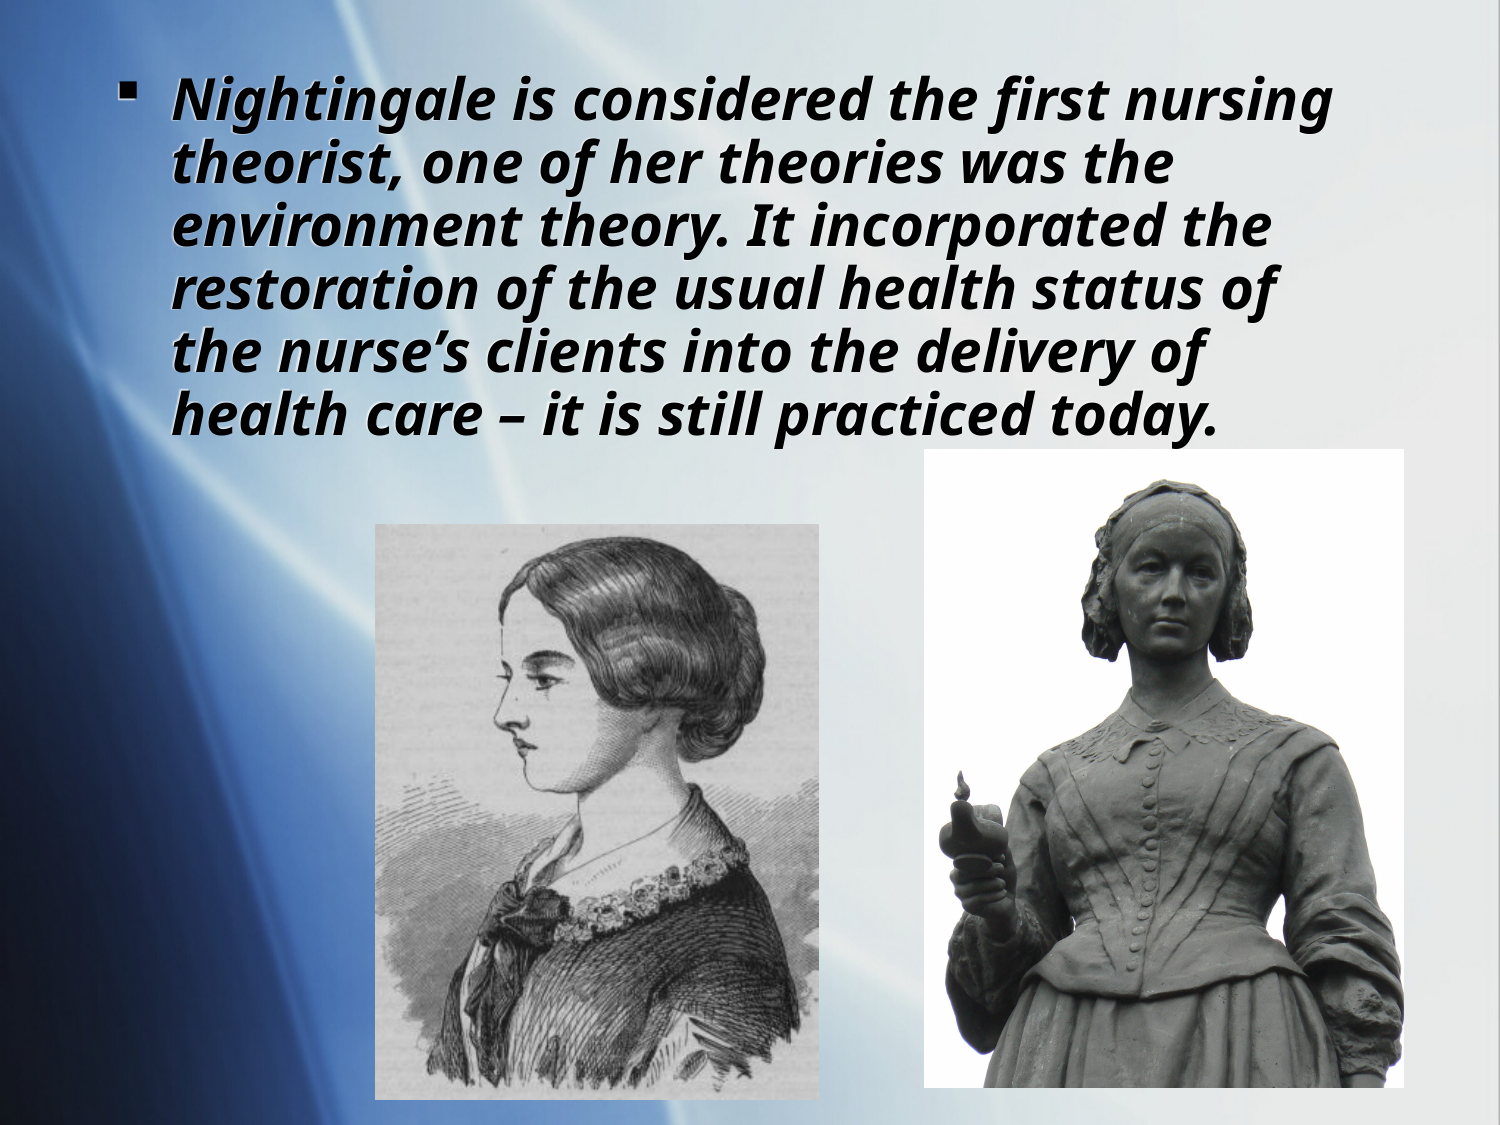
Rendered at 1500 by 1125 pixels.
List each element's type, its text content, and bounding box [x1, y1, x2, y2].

picture [0, 0, 1500, 1125]
list Nightingale is considered the first nursing theorist, one of her theories was the environment theory. It incorporated the restoration of the usual health status of the nurse’s clients into the delivery of health care – it is still practiced today. [99, 62, 1375, 563]
